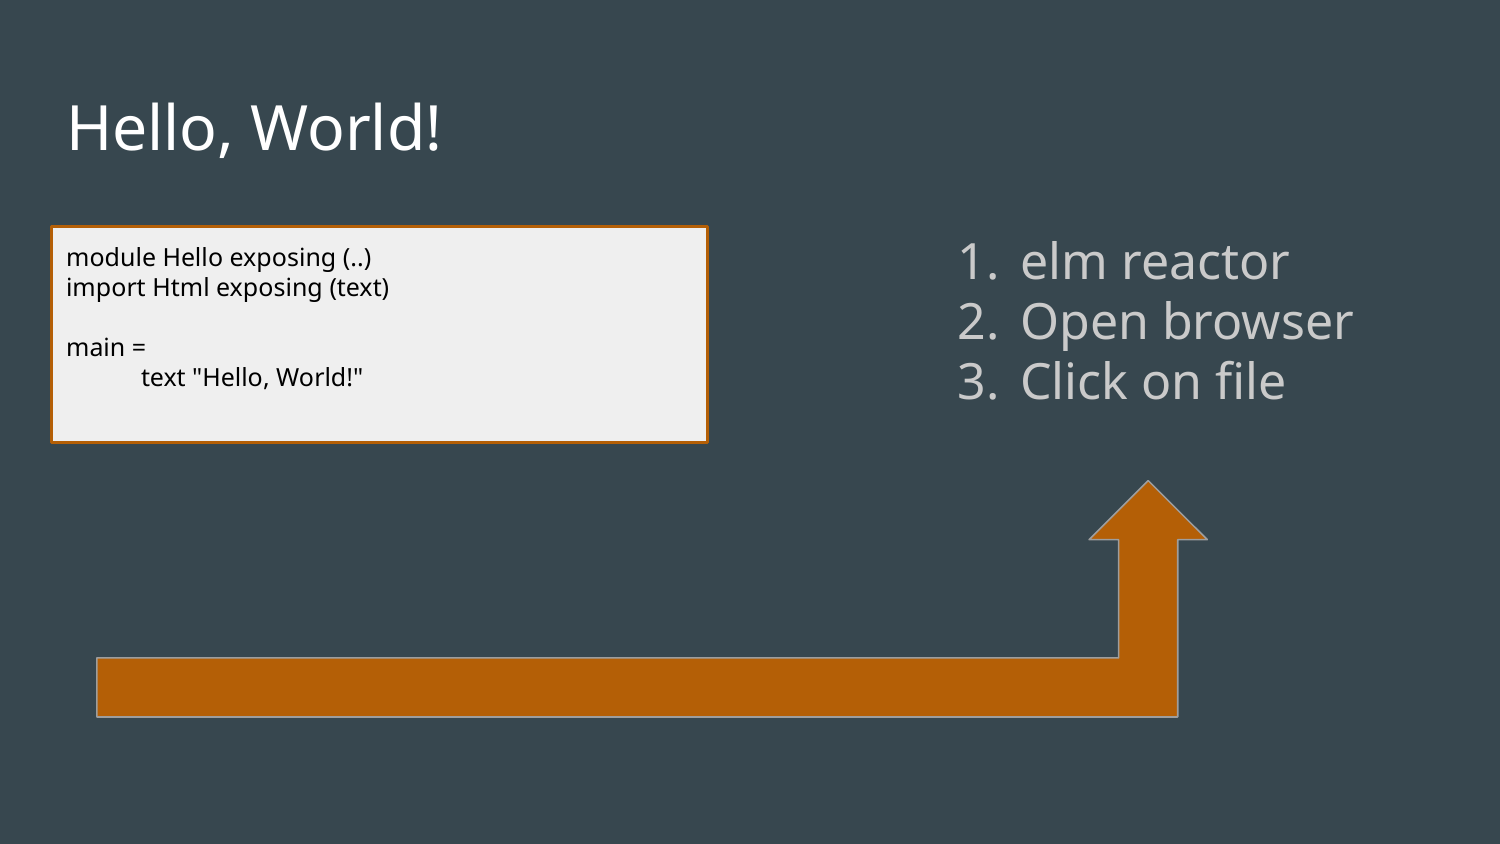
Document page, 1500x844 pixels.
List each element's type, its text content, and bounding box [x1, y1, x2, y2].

list elm reactor Open browser Click on file [930, 214, 1406, 460]
text_box [96, 480, 1208, 717]
title Hello, World! [51, 72, 1449, 167]
list module Hello exposing (..) import Html exposing (text) main = text "Hello, World!" [51, 226, 708, 443]
